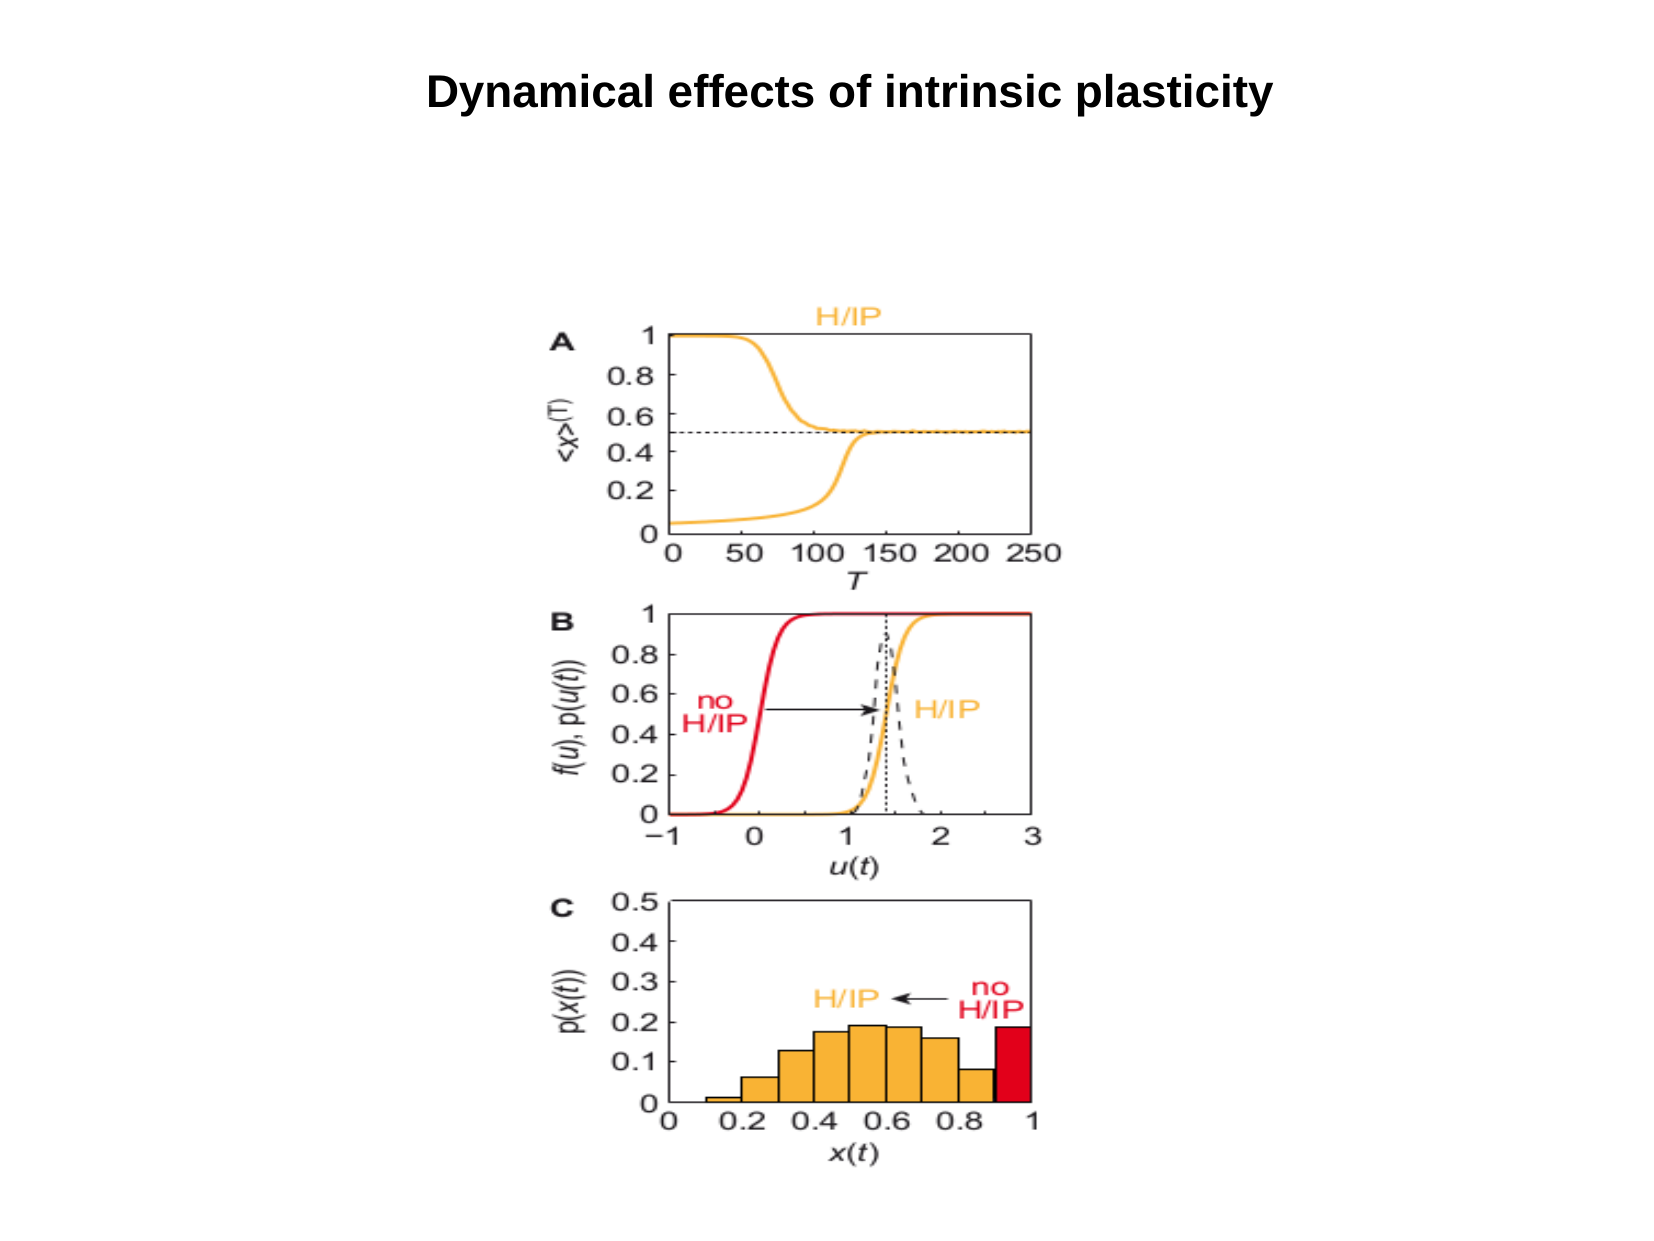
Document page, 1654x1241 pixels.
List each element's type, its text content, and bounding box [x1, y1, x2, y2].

picture [401, 274, 1252, 1169]
text_box Dynamical effects of intrinsic plasticity [377, 59, 1323, 126]
